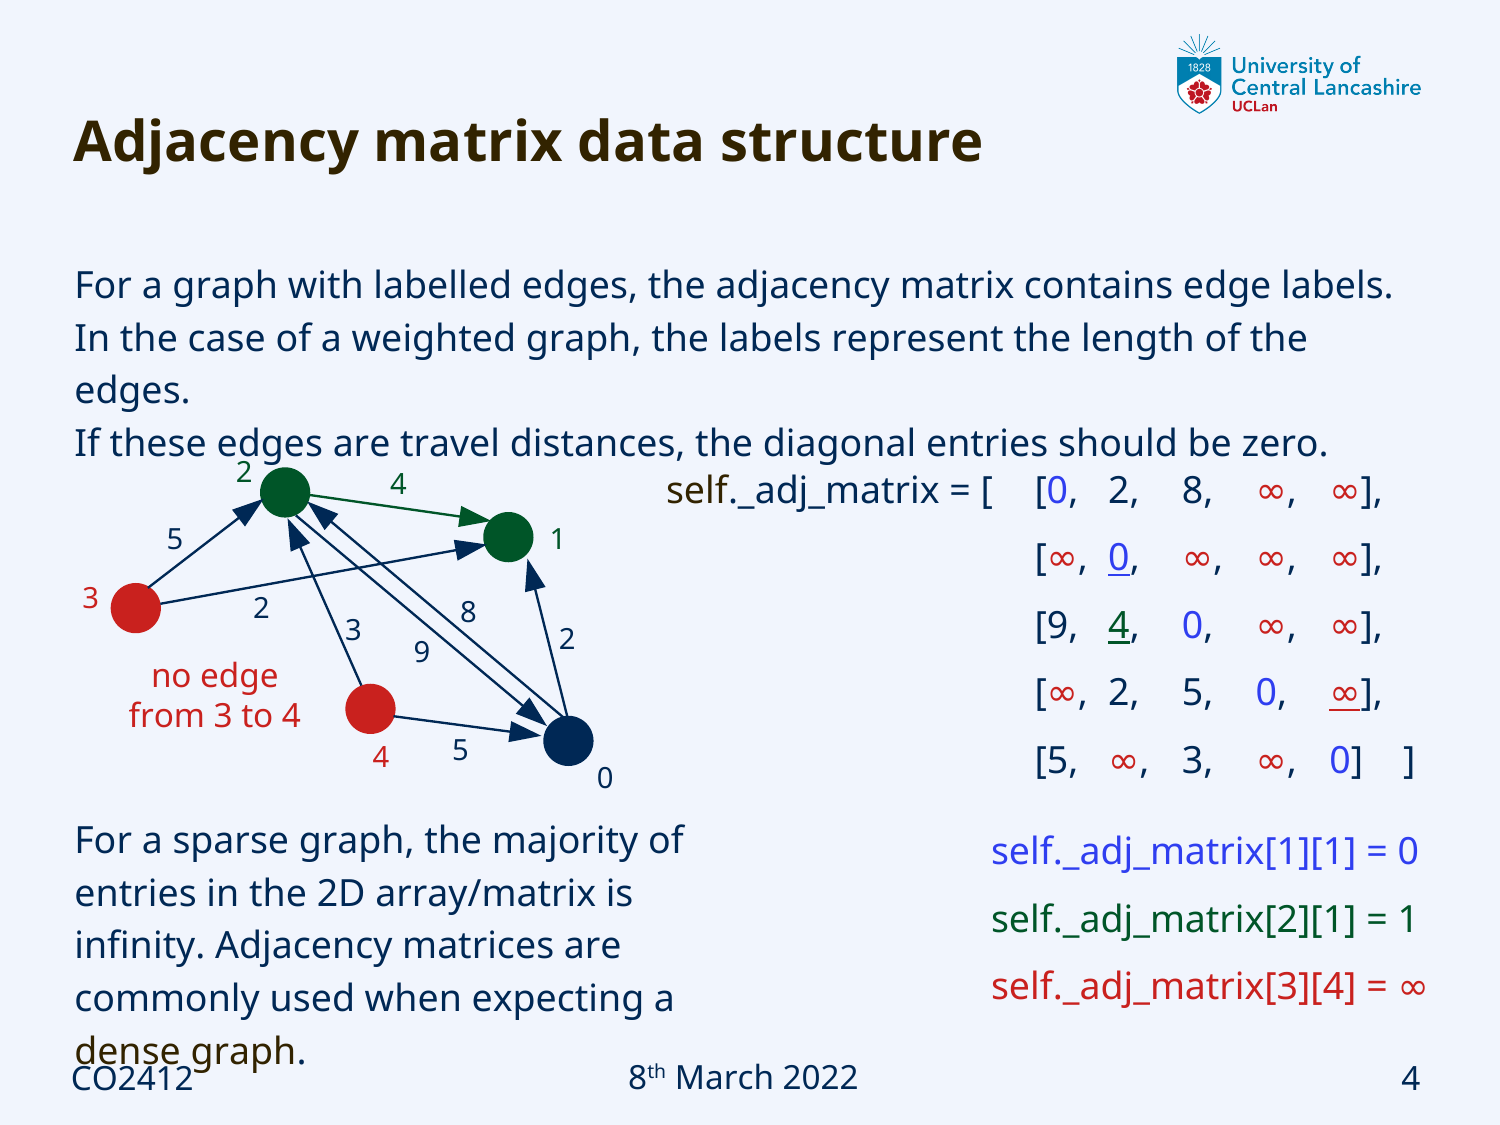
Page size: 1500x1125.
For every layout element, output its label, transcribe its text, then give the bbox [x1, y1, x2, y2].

text_box For a graph with labelled edges, the adjacency matrix contains edge labels. In the case of a weighted graph, the labels represent the length of the edges. If these edges are travel distances, the diagonal entries should be zero. [59, 246, 1435, 419]
text_box [261, 468, 309, 517]
text_box 4 [375, 458, 423, 509]
text_box 4 [357, 730, 406, 781]
text_box 2 [544, 613, 592, 664]
text_box For a sparse graph, the majority of entries in the 2D array/matrix is infinity. Adjacency matrices are commonly used when expecting a dense graph. [59, 801, 760, 1027]
text_box [115, 584, 160, 632]
text_box self._adj_matrix = [ [0, 2, 8, ∞, ∞], [∞, 0, ∞, ∞, ∞], [9, 4, 0, ∞, ∞], [∞, 2, 5, 0, ∞], [5, ∞, 3, ∞, 0] ] [651, 458, 1456, 789]
text_box [544, 717, 593, 765]
text_box 8 [445, 585, 524, 671]
text_box 5 [151, 513, 200, 564]
text_box 2 [220, 446, 269, 496]
text_box 2 [238, 581, 286, 632]
text_box 1 [534, 513, 583, 563]
text_box [484, 513, 533, 561]
text_box self._adj_matrix[1][1] = 0 self._adj_matrix[2][1] = 1 self._adj_matrix[3][4] = ∞ [976, 819, 1480, 1015]
text_box 9 [398, 625, 447, 676]
text_box 0 [582, 751, 630, 801]
text_box [346, 685, 395, 730]
text_box no edge from 3 to 4 [106, 647, 324, 742]
title Adjacency matrix data structure [58, 93, 1475, 186]
text_box 3 [330, 603, 378, 654]
text_box 3 [67, 571, 115, 622]
picture [1177, 34, 1421, 93]
text_box 5 [437, 724, 485, 775]
